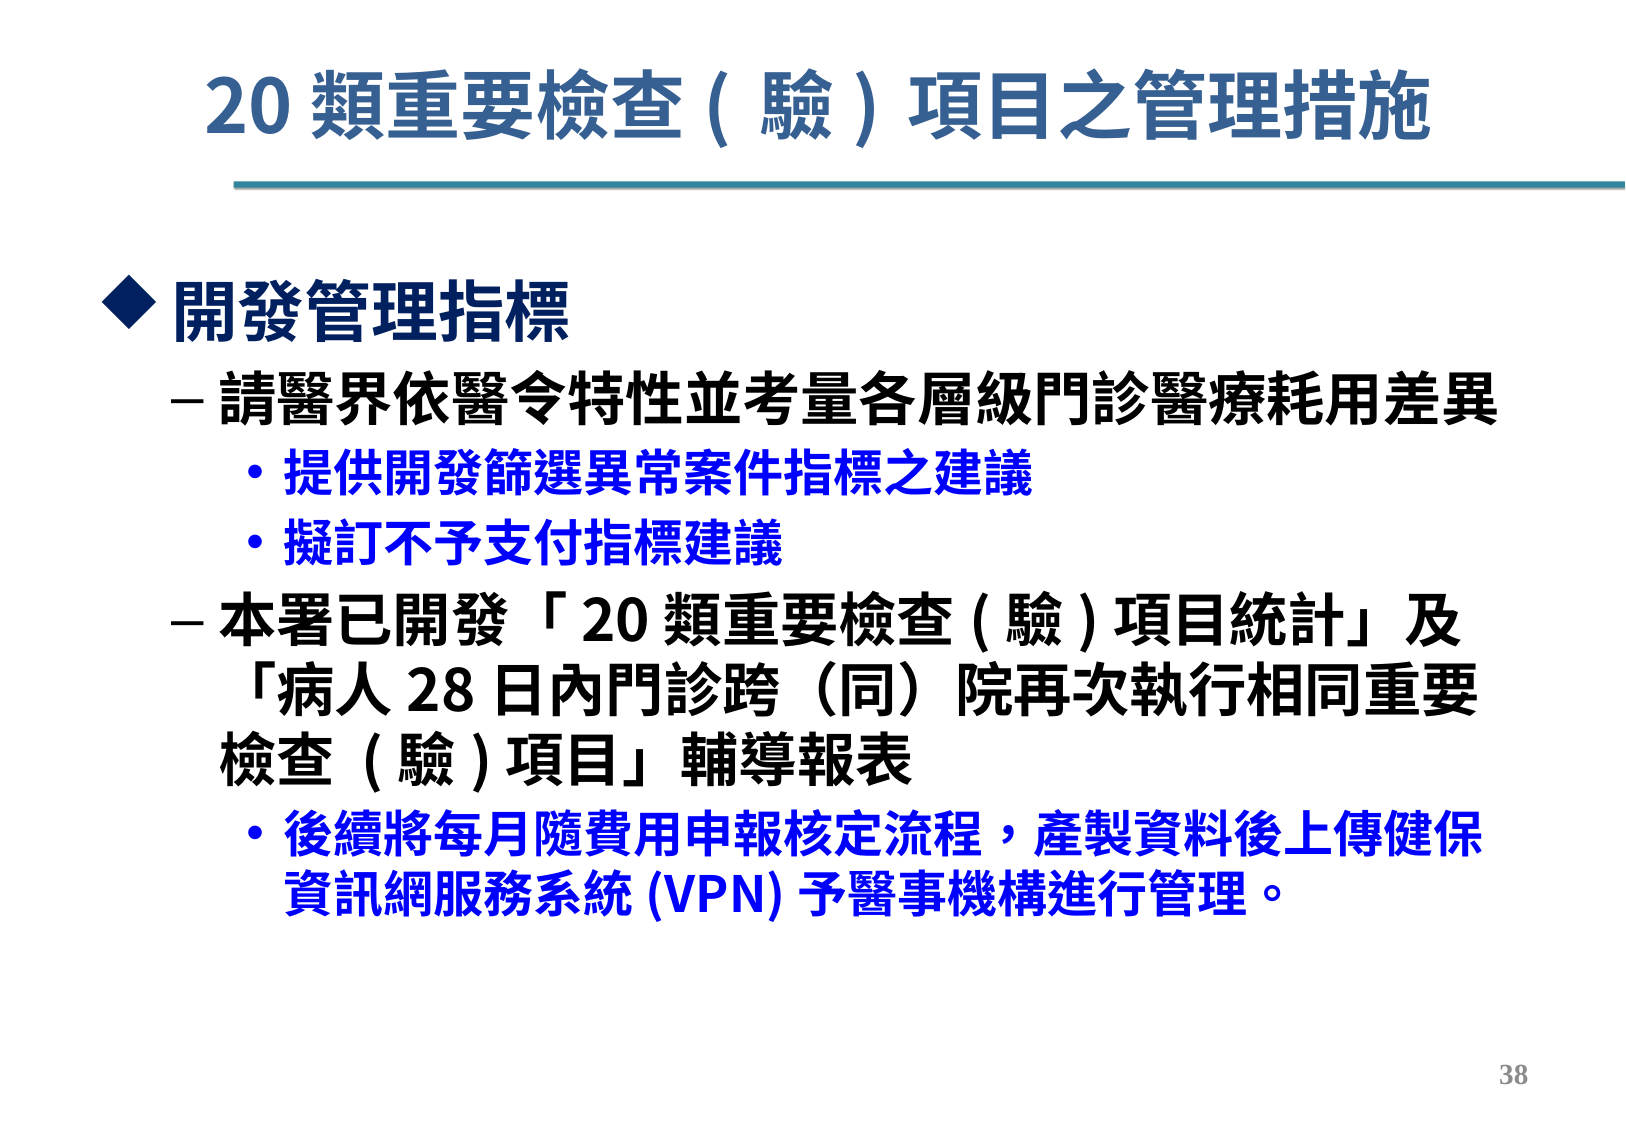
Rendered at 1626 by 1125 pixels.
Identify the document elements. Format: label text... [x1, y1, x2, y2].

title 20類重要檢查(驗)項目之管理措施 [80, 27, 1557, 179]
list 開發管理指標 請醫界依醫令特性並考量各層級門診醫療耗用差異 提供開發篩選異常案件指標之建議 擬訂不予支付指標建議 本署已開發「20類重要檢查(驗)項目統計」及「病人28日內門診跨（同）院再次執行相同重要檢查 (驗)項目」輔導報表 後續將每月隨費用申報核定流程，產製資料後上傳健保資訊網服務系統(VPN)予醫事機構進行管理。 [81, 262, 1544, 1005]
slide_number <編號> [1164, 1042, 1544, 1103]
